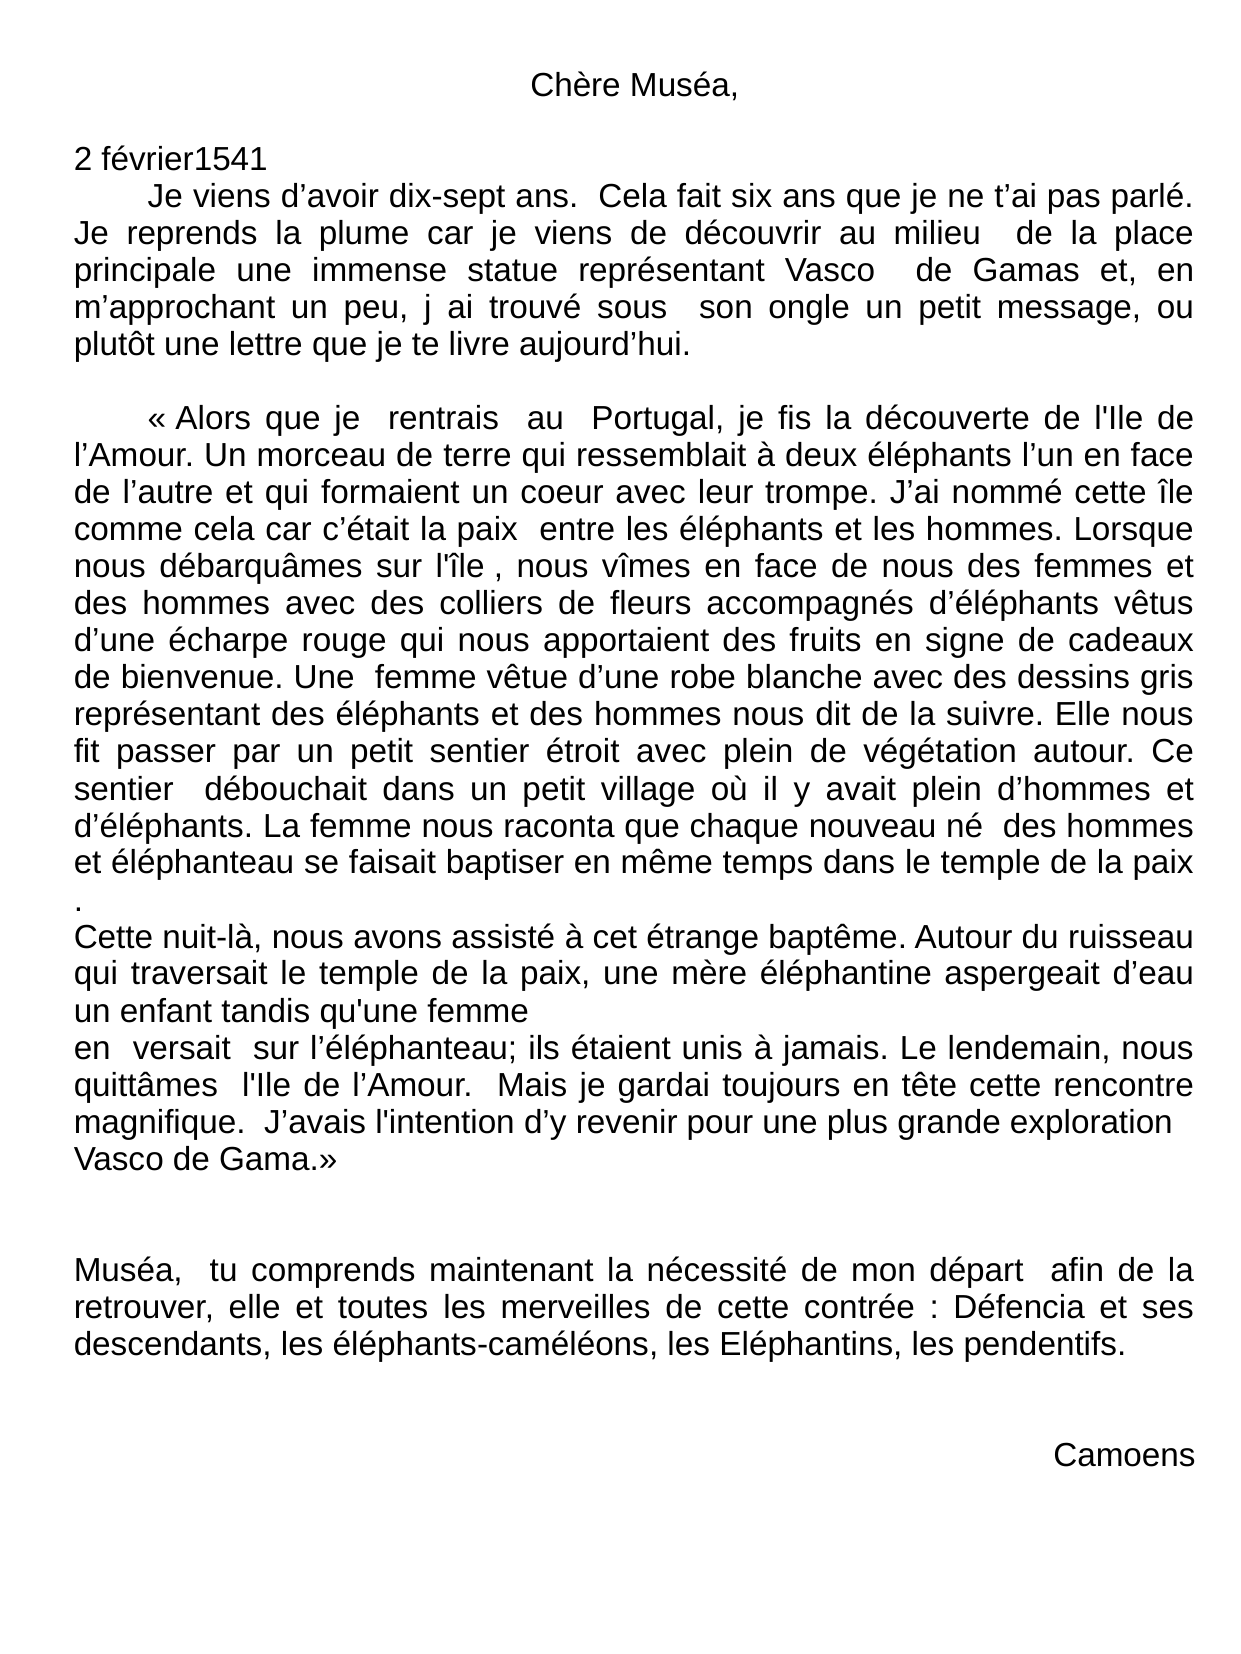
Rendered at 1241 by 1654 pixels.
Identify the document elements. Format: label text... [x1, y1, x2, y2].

text_box Chère Muséa, 2 février1541 Je viens d’avoir dix-sept ans. Cela fait six ans que je ne t’ai pas parlé. Je reprends la plume car je viens de découvrir au milieu de la place principale une immense statue représentant Vasco de Gamas et, en m’approchant un peu, j ai trouvé sous son ongle un petit message, ou plutôt une lettre que je te livre aujourd’hui. « Alors que je rentrais au Portugal, je fis la découverte de l'Ile de l’Amour. Un morceau de terre qui ressemblait à deux éléphants l’un en face de l’autre et qui formaient un coeur avec leur trompe. J’ai nommé cette île comme cela car c’était la paix entre les éléphants et les hommes. Lorsque nous débarquâmes sur l'île , nous vîmes en face de nous des femmes et des hommes avec des colliers de fleurs accompagnés d’éléphants vêtus d’une écharpe rouge qui nous apportaient des fruits en signe de cadeaux de bienvenue. Une femme vêtue d’une robe blanche avec des dessins gris représentant des éléphants et des hommes nous dit de la suivre. Elle nous fit passer par un petit sentier étroit avec plein de végétation autour. Ce sentier débouchait dans un petit village où il y avait plein d’hommes et d’éléphants. La femme nous raconta que chaque nouveau né des hommes et éléphanteau se faisait baptiser en même temps dans le temple de la paix . Cette nuit-là, nous avons assisté à cet étrange baptême. Autour du ruisseau qui traversait le temple de la paix, une mère éléphantine aspergeait d’eau un enfant tandis qu'une femme en versait sur l’éléphanteau; ils étaient unis à jamais. Le lendemain, nous quittâmes l'Ile de l’Amour. Mais je gardai toujours en tête cette rencontre magnifique. J’avais l'intention d’y revenir pour une plus grande exploration Vasco de Gama.» Muséa, tu comprends maintenant la nécessité de mon départ afin de la retrouver, elle et toutes les merveilles de cette contrée : Défencia et ses descendants, les éléphants-caméléons, les Eléphantins, les pendentifs. Camoens [59, 59, 1211, 1490]
